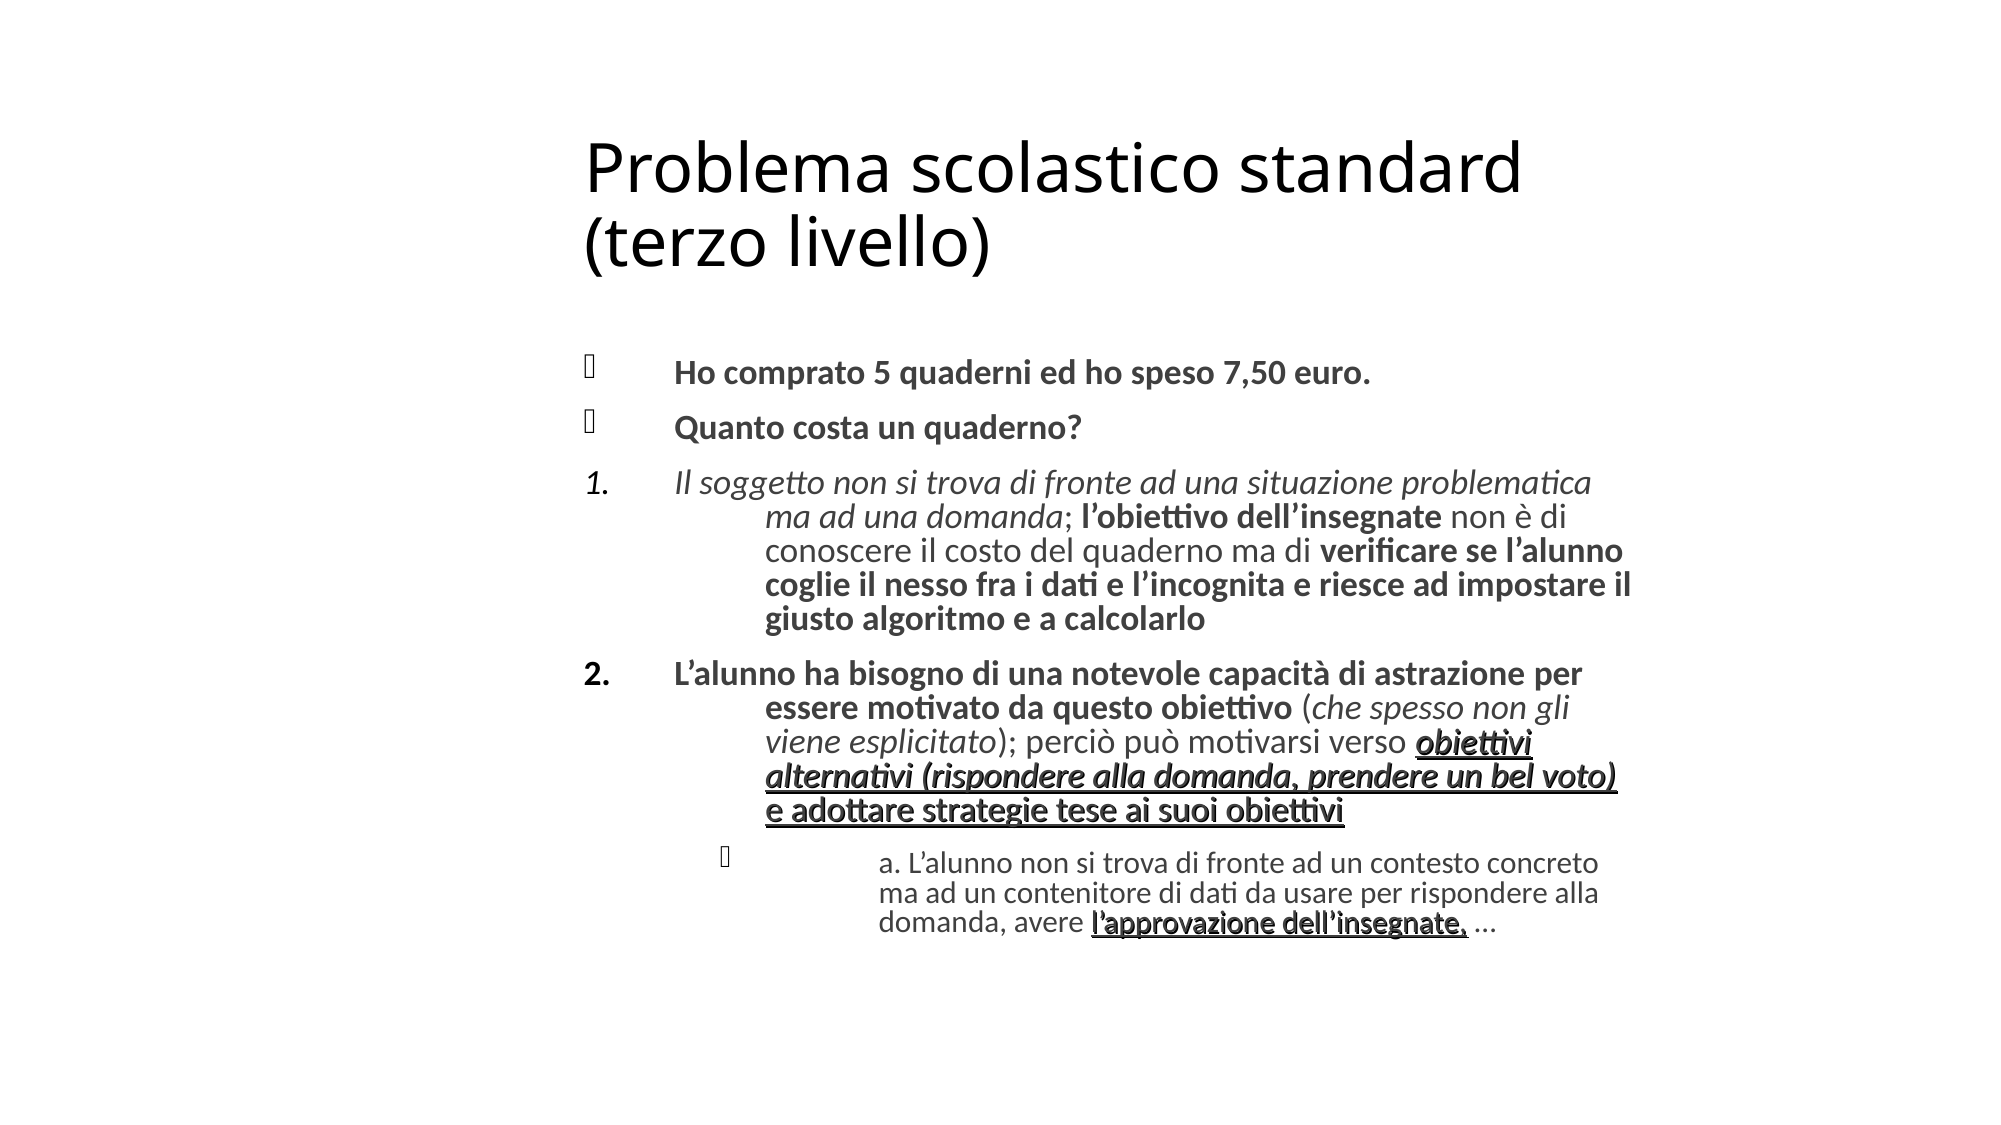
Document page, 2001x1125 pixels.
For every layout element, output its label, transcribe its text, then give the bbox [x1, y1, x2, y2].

list Ho comprato 5 quaderni ed ho speso 7,50 euro. Quanto costa un quaderno? Il soggetto non si trova di fronte ad una situazione problematica ma ad una domanda; l’obiettivo dell’insegnate non è di conoscere il costo del quaderno ma di verificare se l’alunno coglie il nesso fra i dati e l’incognita e riesce ad impostare il giusto algoritmo e a calcolarlo L’alunno ha bisogno di una notevole capacità di astrazione per essere motivato da questo obiettivo (che spesso non gli viene esplicitato); perciò può motivarsi verso obiettivi alternativi (rispondere alla domanda, prendere un bel voto) e adottare strategie tese ai suoi obiettivi a. L’alunno non si trova di fronte ad un contesto concreto ma ad un contenitore di dati da usare per rispondere alla domanda, avere l’approvazione dell’insegnate, … [568, 350, 1651, 970]
title Problema scolastico standard (terzo livello) [569, 102, 1651, 313]
